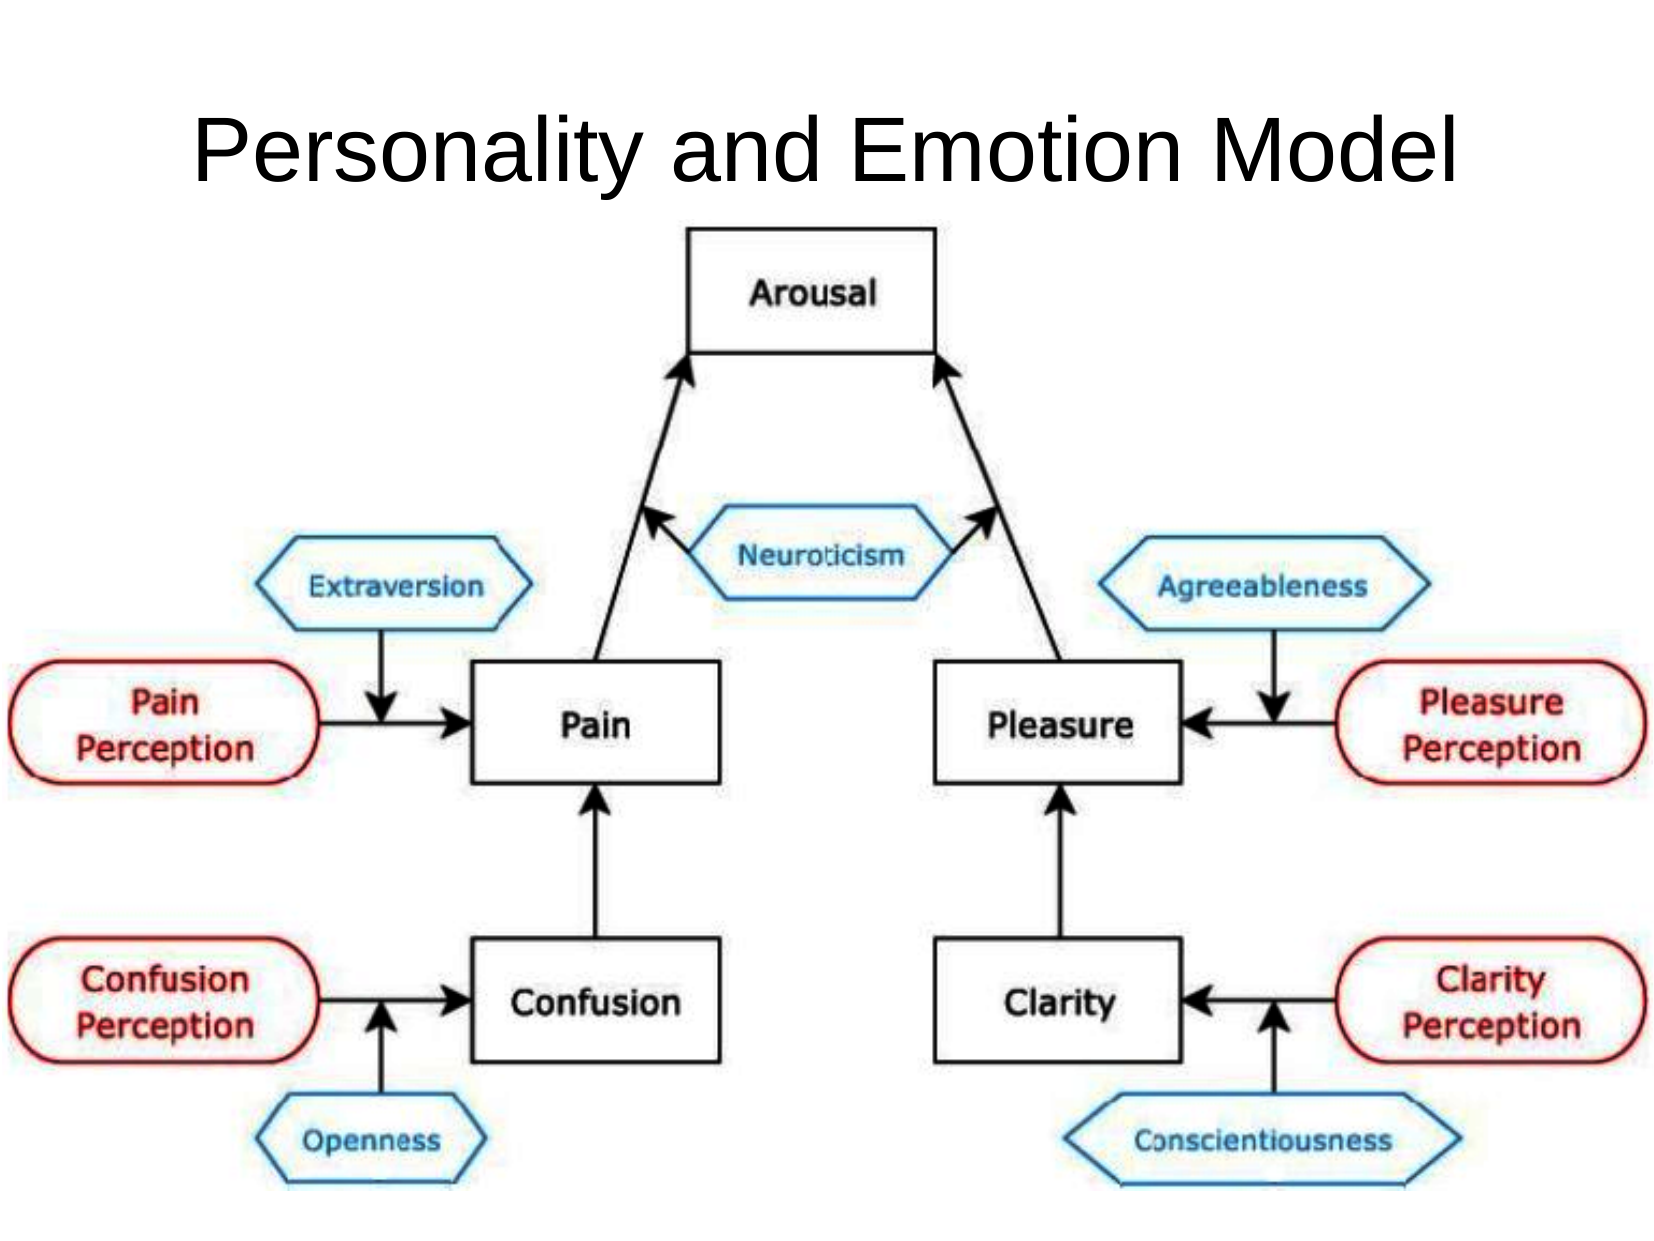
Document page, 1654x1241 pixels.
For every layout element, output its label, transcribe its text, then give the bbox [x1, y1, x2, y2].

title Personality and Emotion Model [82, 49, 1571, 219]
picture [2, 219, 1654, 1191]
